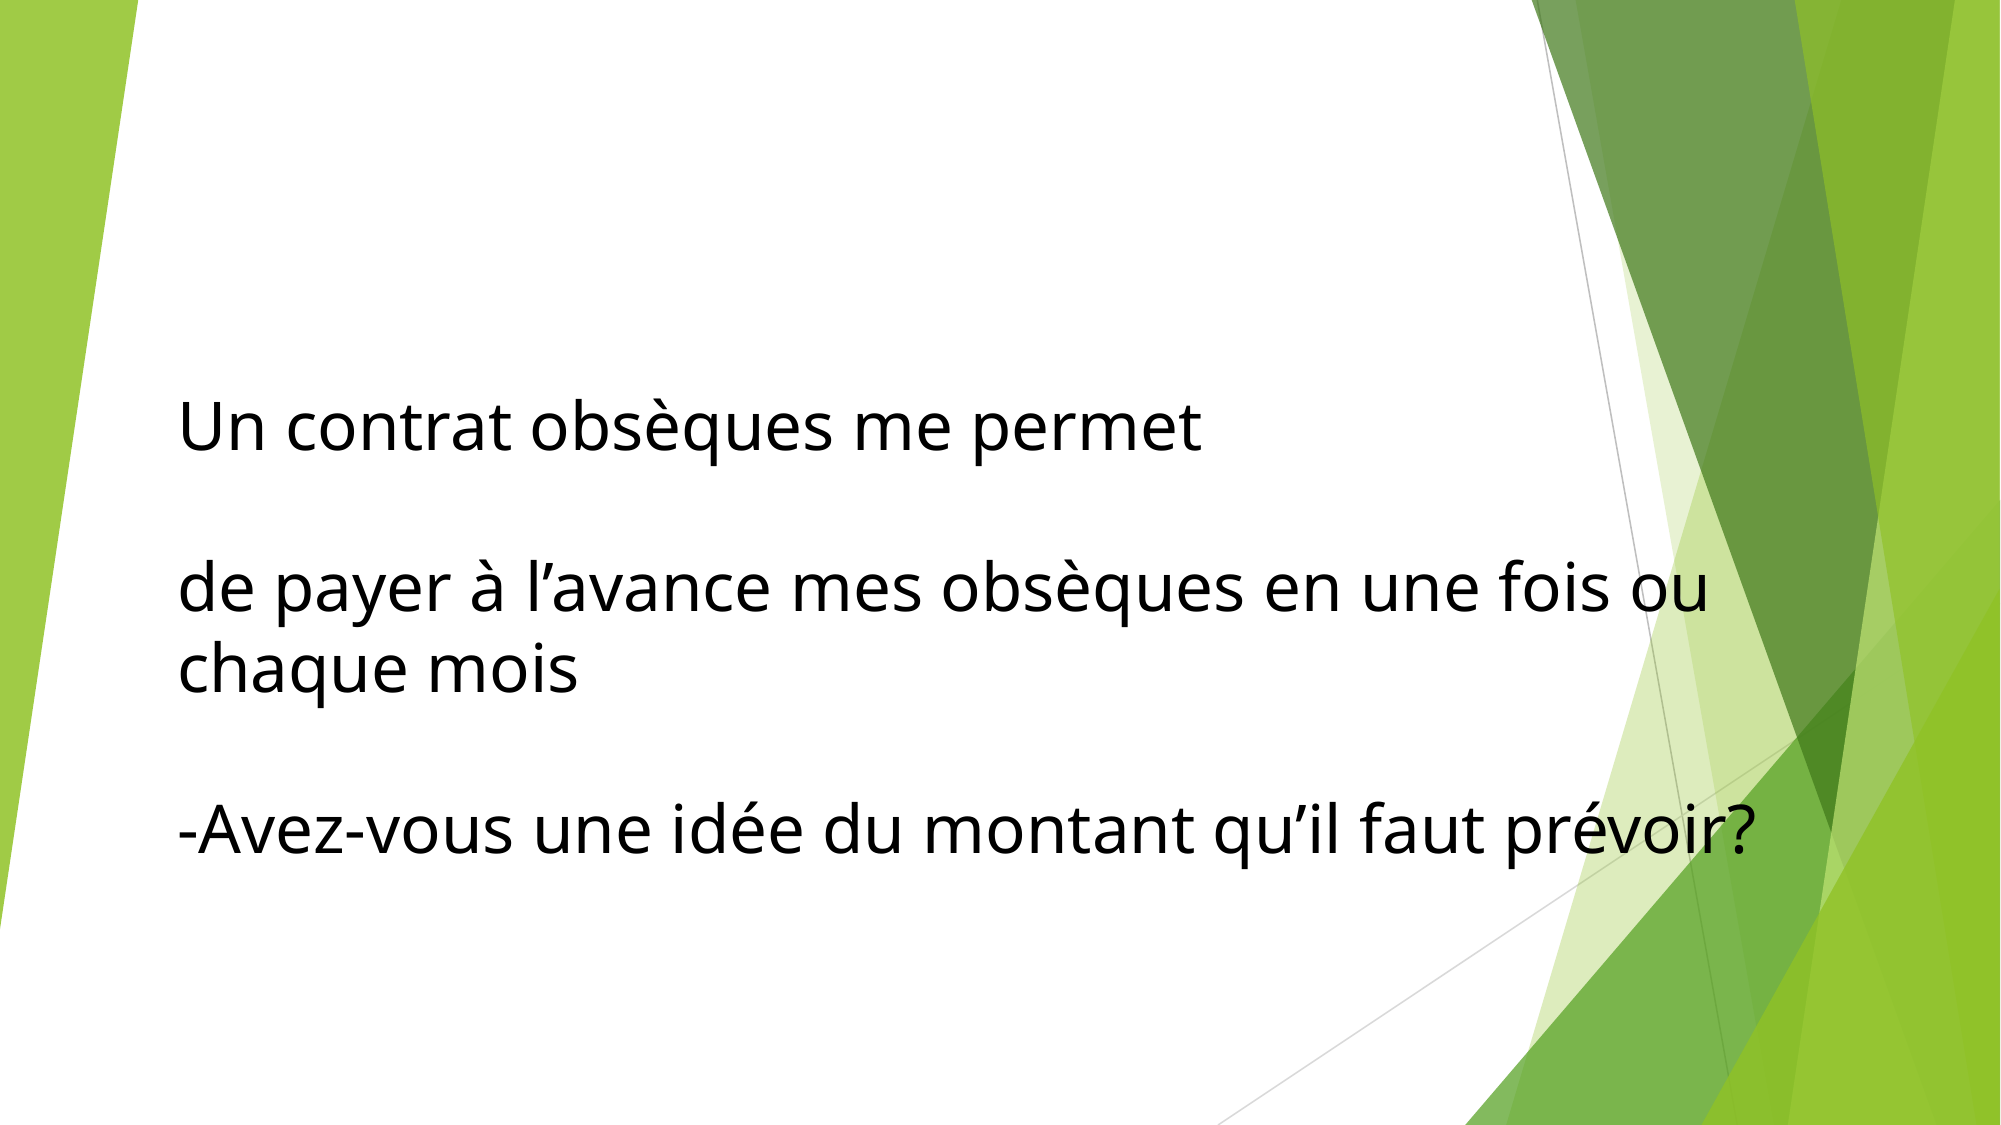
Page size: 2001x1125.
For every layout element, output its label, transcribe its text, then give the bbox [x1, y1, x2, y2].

title Un contrat obsèques me permet de payer à l’avance mes obsèques en une fois ou chaque mois -Avez-vous une idée du montant qu’il faut prévoir? [161, 131, 1797, 875]
